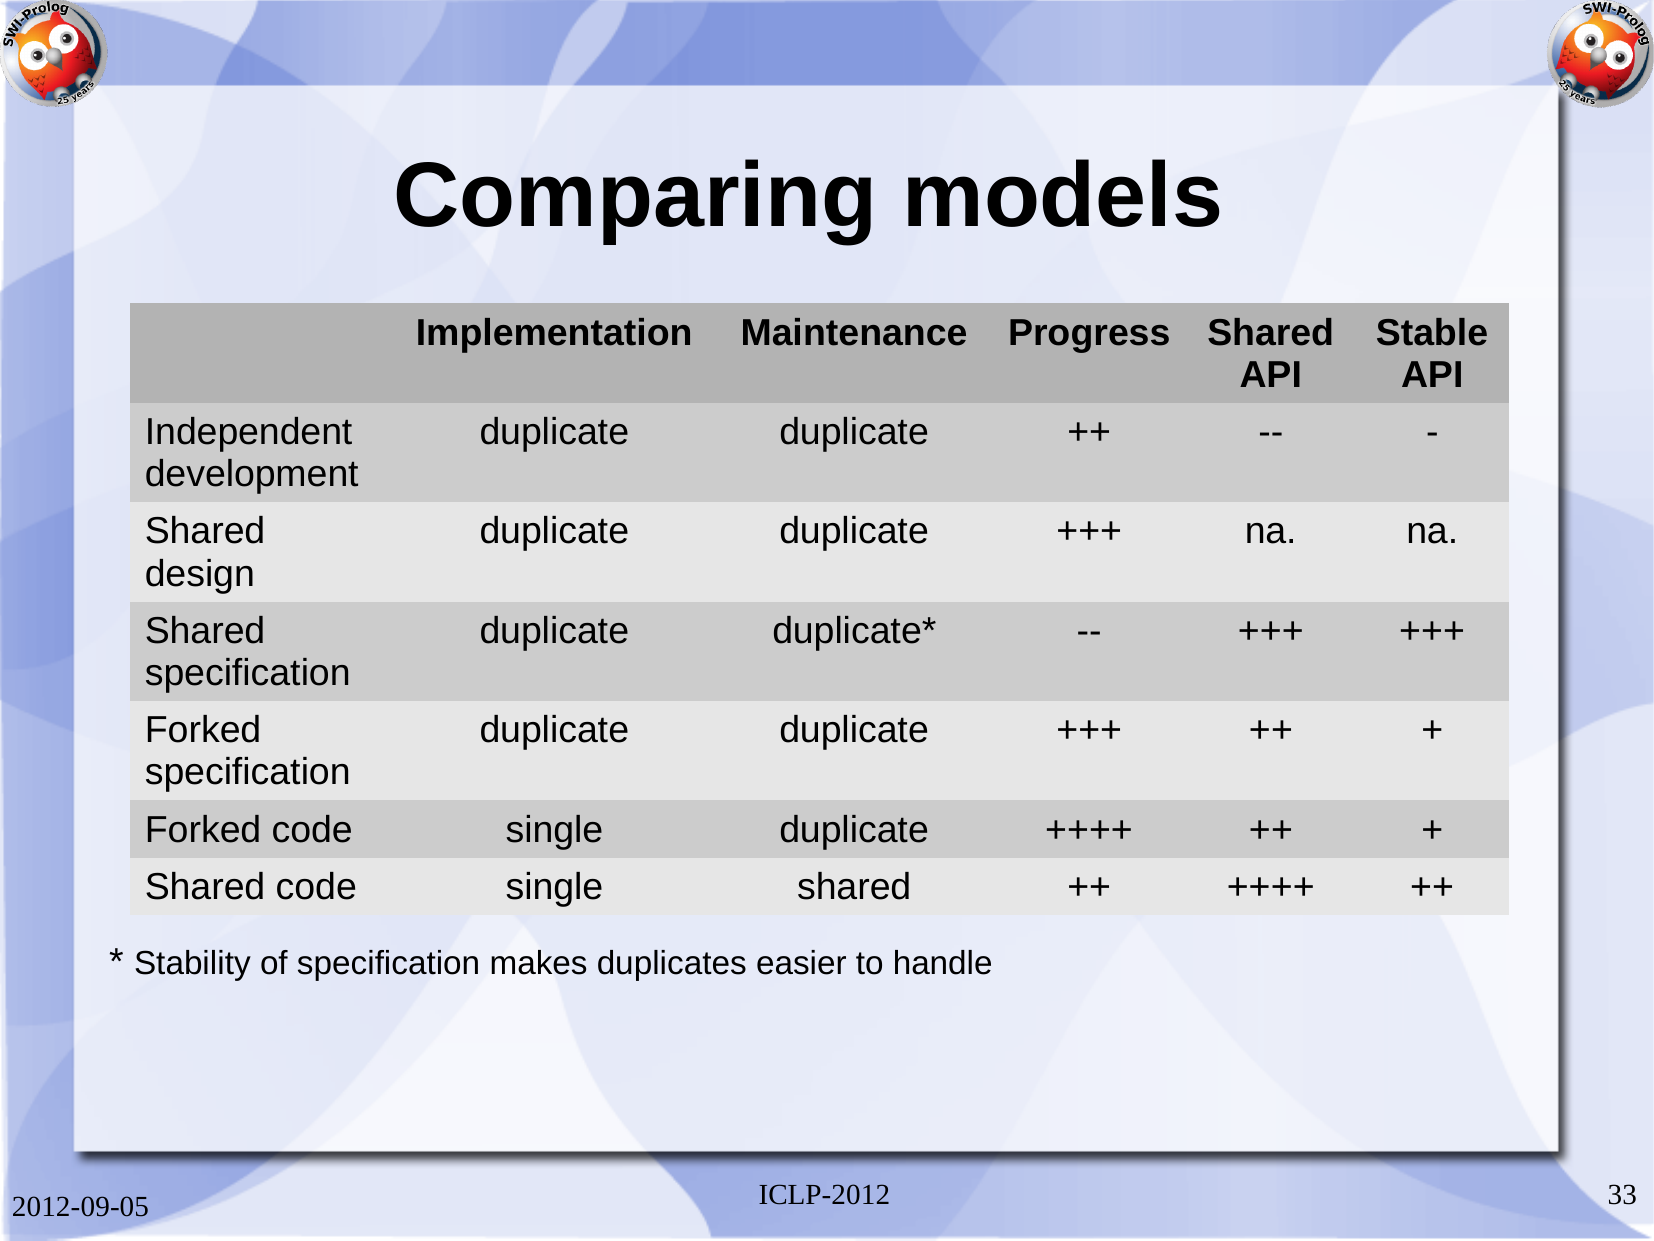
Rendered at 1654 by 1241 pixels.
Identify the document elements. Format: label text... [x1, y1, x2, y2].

table_cell Forked specification [130, 701, 393, 800]
table_cell duplicate [716, 701, 992, 800]
table_cell +++ [992, 701, 1186, 800]
table_cell + [1356, 701, 1509, 800]
table_header Stable API [1356, 303, 1509, 403]
table_cell ++ [1186, 701, 1356, 800]
table_cell ++++ [992, 800, 1186, 858]
table_cell duplicate [393, 502, 716, 602]
table_cell ++ [1356, 858, 1509, 915]
table_cell na. [1356, 502, 1509, 602]
table_cell +++ [1356, 602, 1509, 701]
table_cell Independent development [130, 403, 393, 502]
table_cell na. [1186, 502, 1356, 602]
table_cell ++ [1186, 800, 1356, 858]
table_cell duplicate* [716, 602, 992, 701]
table_cell duplicate [716, 502, 992, 602]
table_cell ++ [992, 403, 1186, 502]
table_header Shared API [1186, 303, 1356, 403]
text_box * Stability of specification makes duplicates easier to handle [94, 933, 1010, 990]
table_cell ++++ [1186, 858, 1356, 915]
table_cell Shared design [130, 502, 393, 602]
table_cell single [393, 800, 716, 858]
table_cell -- [1186, 403, 1356, 502]
table_cell shared [716, 858, 992, 915]
table_cell Forked code [130, 800, 393, 858]
table_header Implementation [393, 303, 716, 403]
table_cell - [1356, 403, 1509, 502]
table_cell ++ [992, 858, 1186, 915]
table_cell duplicate [393, 602, 716, 701]
table_cell + [1356, 800, 1509, 858]
table_cell -- [992, 602, 1186, 701]
title Comparing models [82, 90, 1536, 298]
table_cell duplicate [393, 701, 716, 800]
table_cell +++ [992, 502, 1186, 602]
table_header Progress [992, 303, 1186, 403]
table_cell single [393, 858, 716, 915]
picture [0, 0, 1654, 1241]
table_cell duplicate [716, 800, 992, 858]
table_cell Shared specification [130, 602, 393, 701]
table_cell Shared code [130, 858, 393, 915]
table_header Maintenance [716, 303, 992, 403]
table_header [130, 303, 393, 403]
table_cell +++ [1186, 602, 1356, 701]
table_cell duplicate [716, 403, 992, 502]
table_cell duplicate [393, 403, 716, 502]
